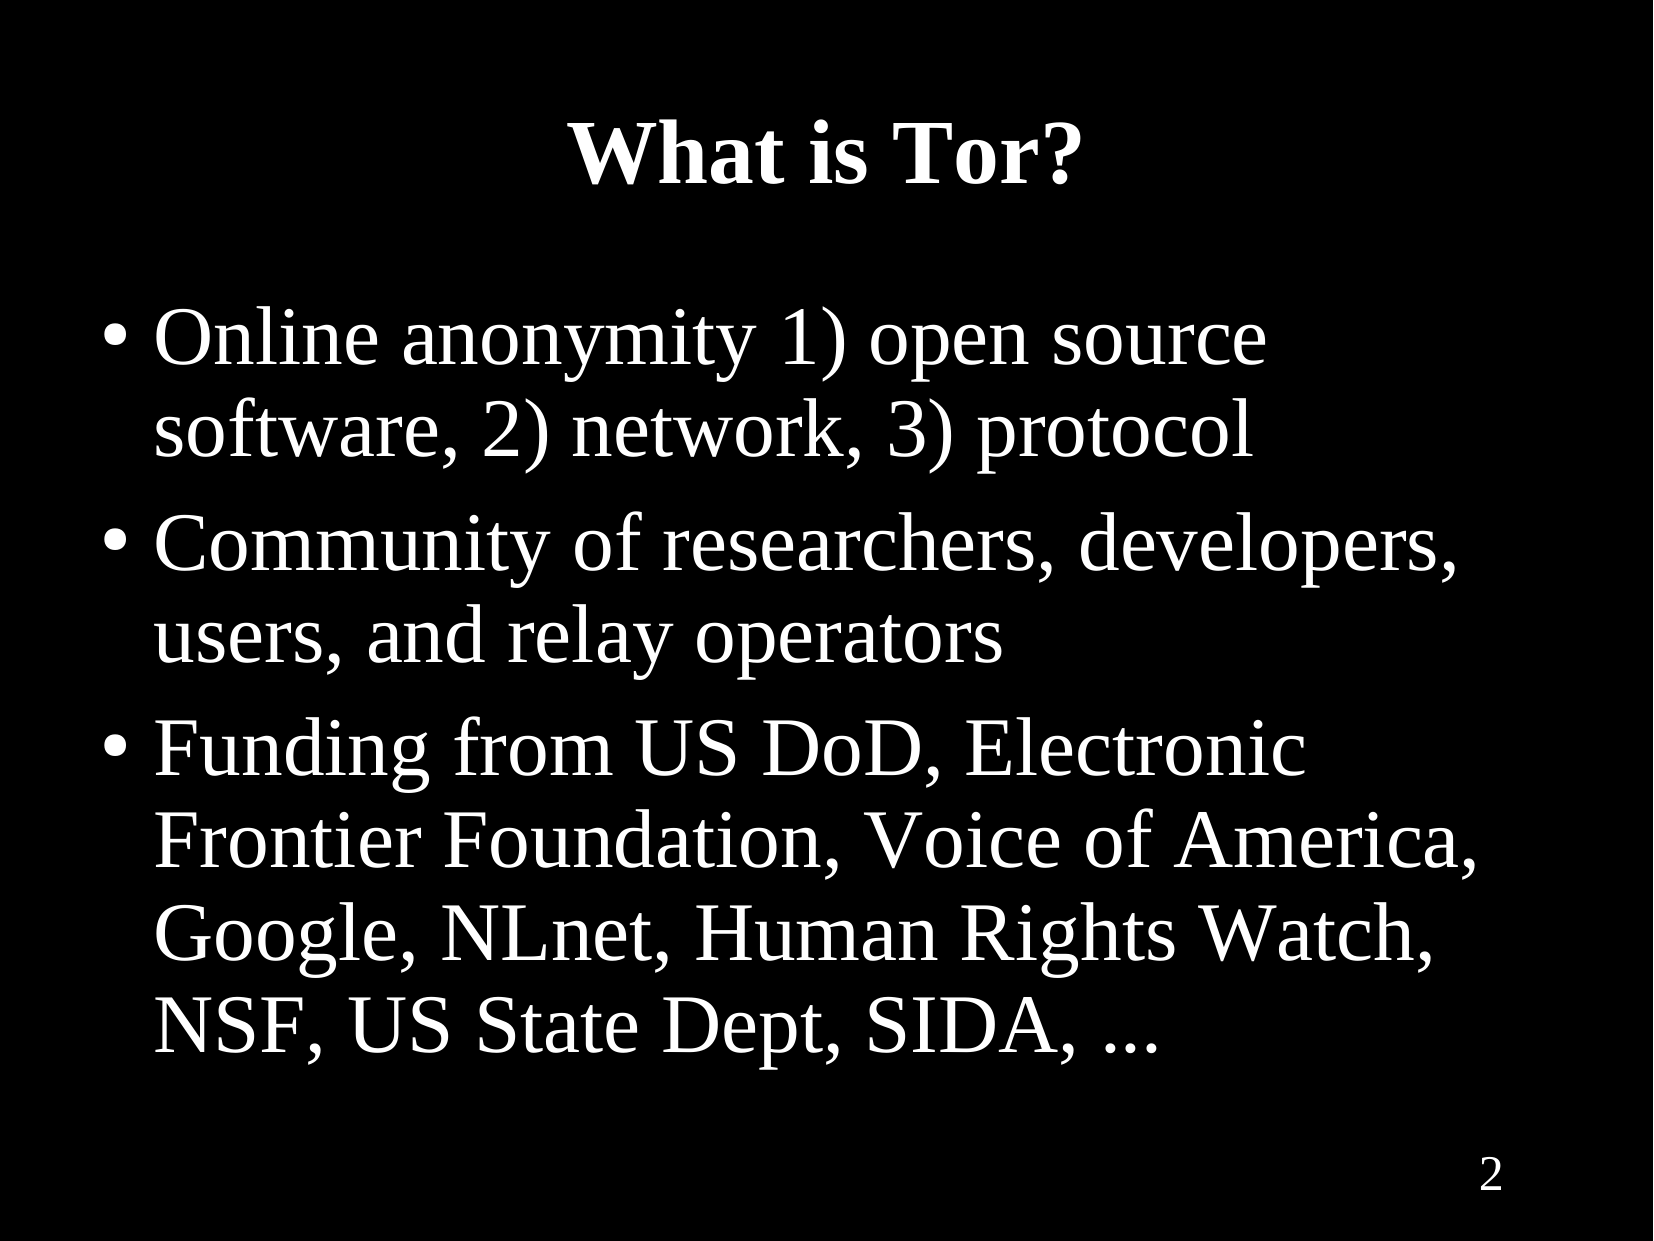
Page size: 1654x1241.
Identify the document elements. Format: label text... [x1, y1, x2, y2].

list Online anonymity 1) open source software, 2) network, 3) protocol Community of researchers, developers, users, and relay operators Funding from US DoD, Electronic Frontier Foundation, Voice of America, Google, NLnet, Human Rights Watch, NSF, US State Dept, SIDA, ... [82, 290, 1571, 1109]
title What is Tor? [82, 49, 1571, 257]
